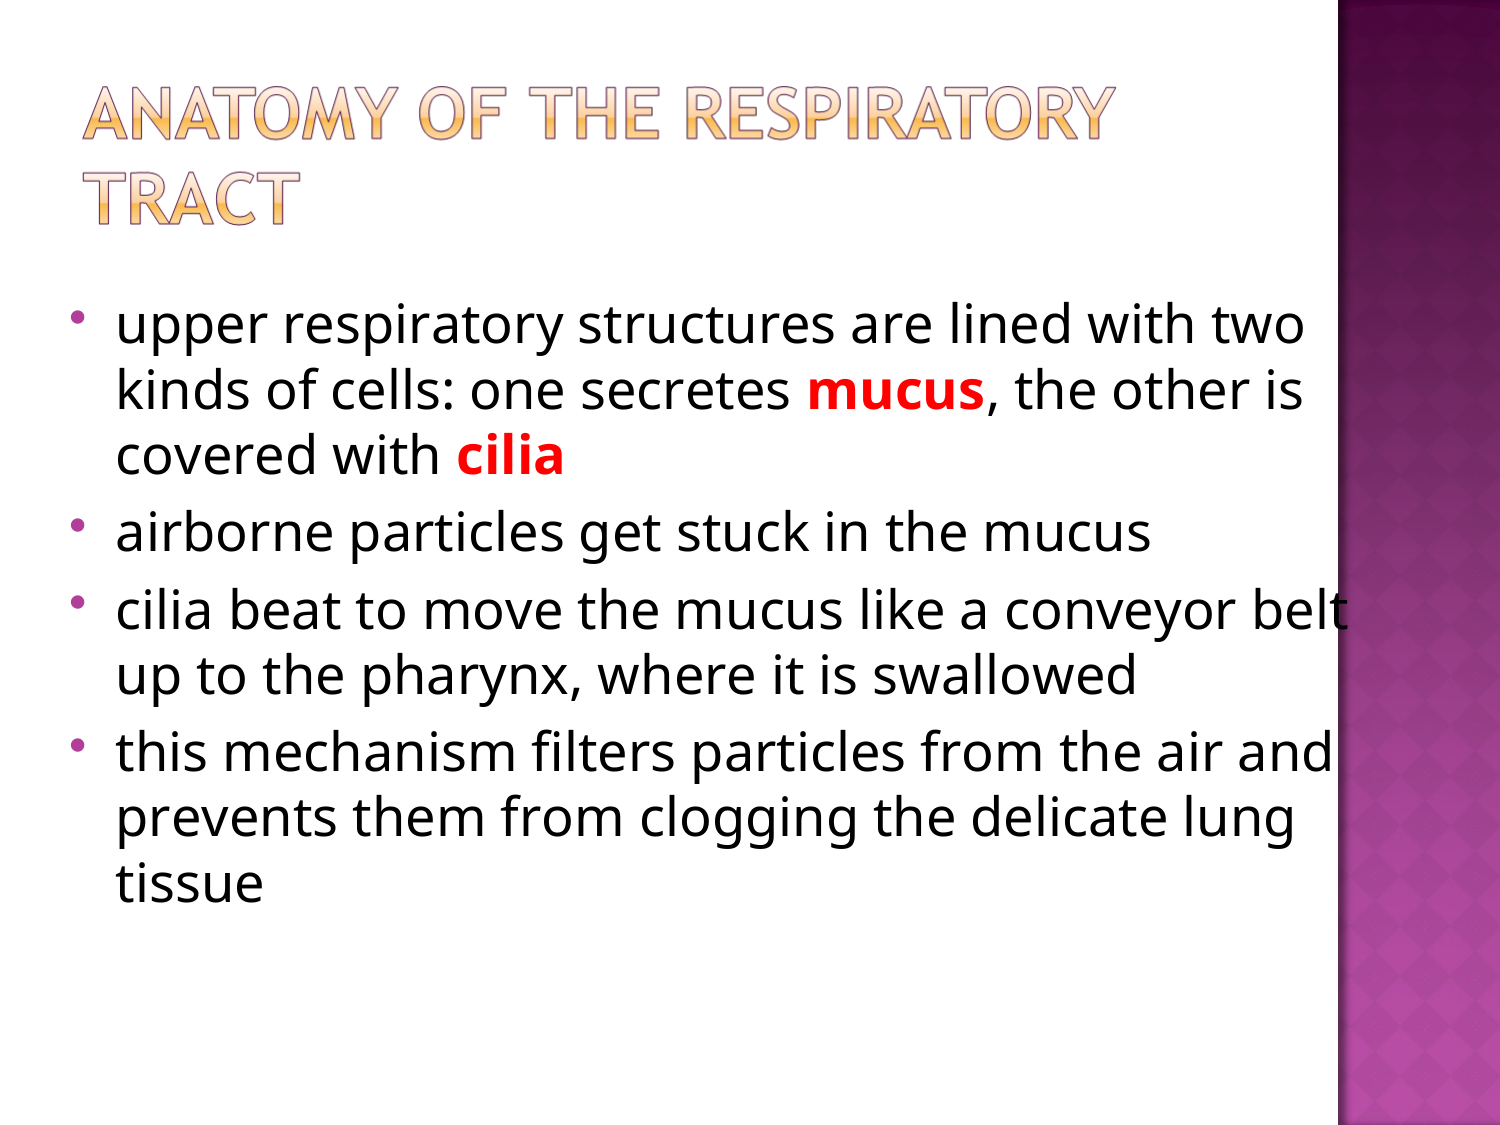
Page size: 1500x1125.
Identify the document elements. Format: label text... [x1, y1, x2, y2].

text_box [40, 47, 1265, 241]
picture [1337, 0, 1500, 1125]
list upper respiratory structures are lined with two kinds of cells: one secretes mucus, the other is covered with cilia airborne particles get stuck in the mucus cilia beat to move the mucus like a conveyor belt up to the pharynx, where it is swallowed this mechanism filters particles from the air and prevents them from clogging the delicate lung tissue [56, 282, 1407, 1067]
